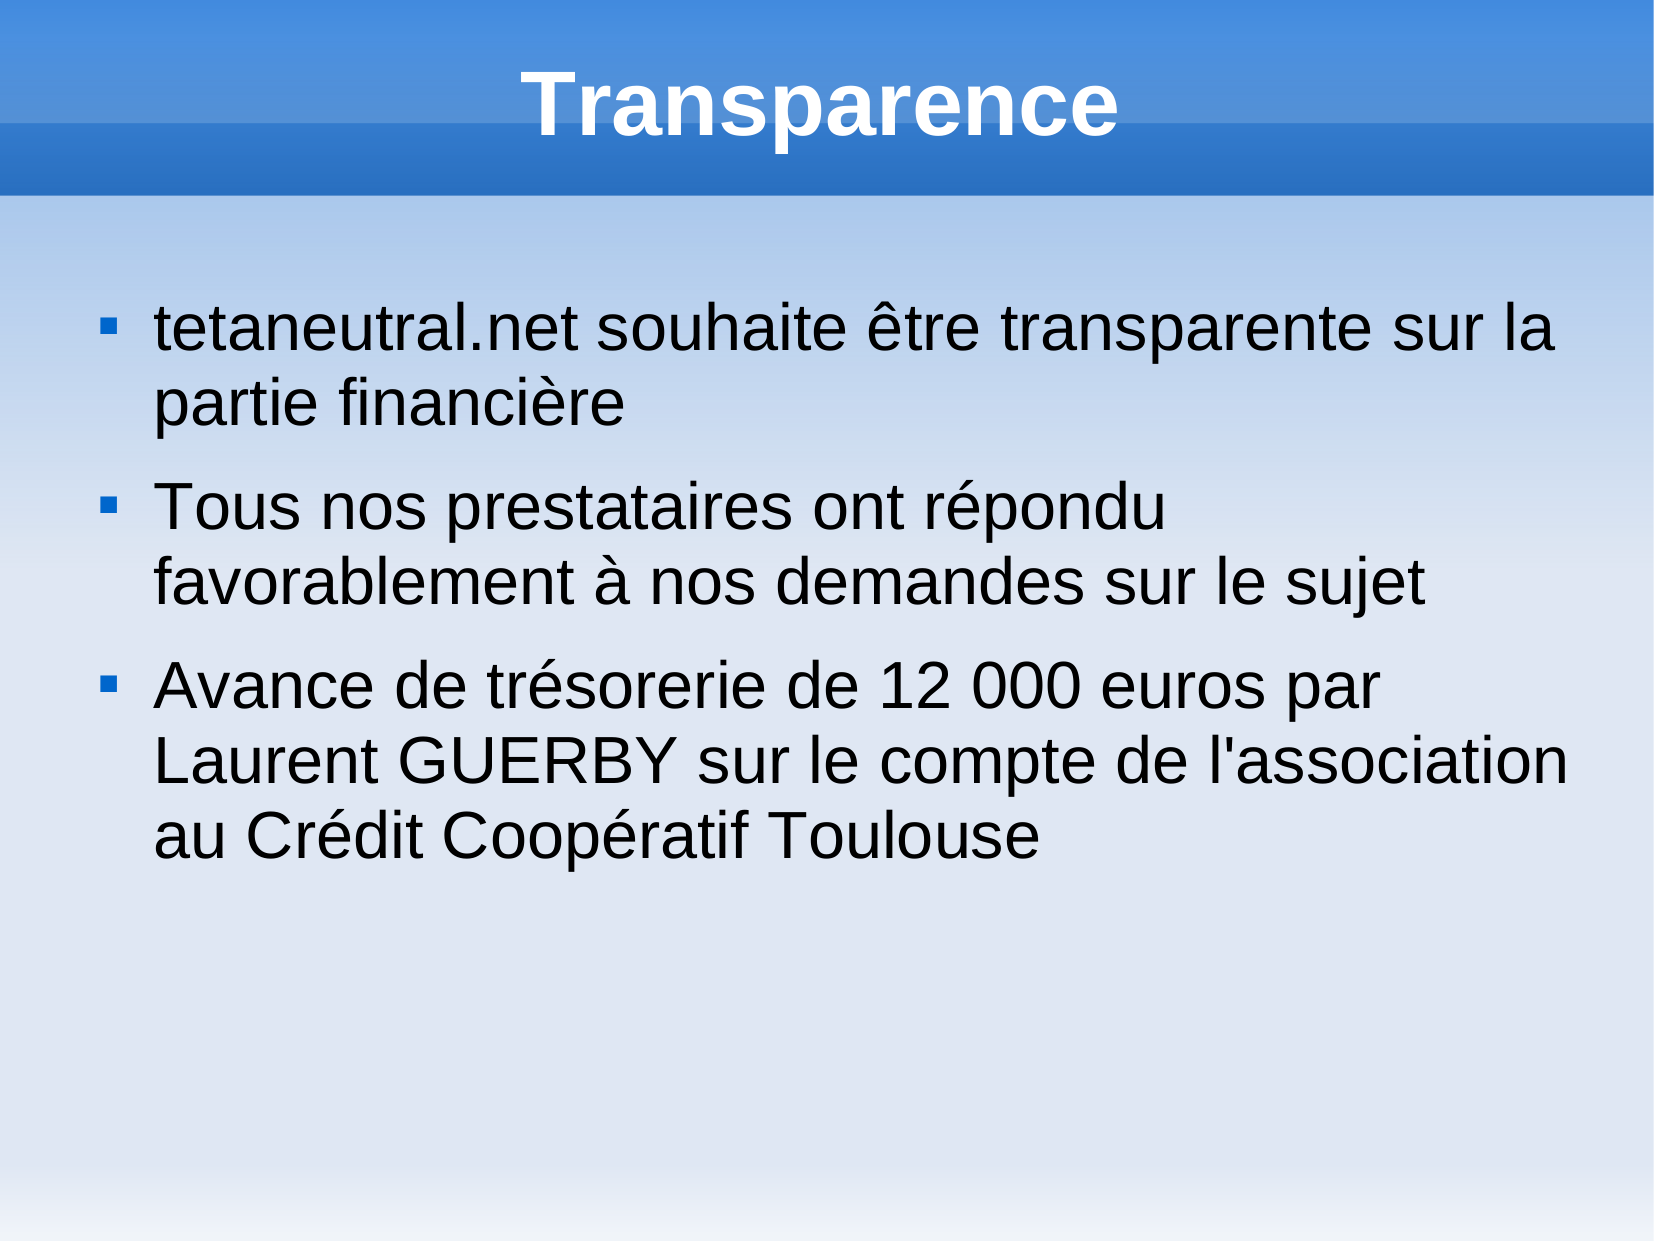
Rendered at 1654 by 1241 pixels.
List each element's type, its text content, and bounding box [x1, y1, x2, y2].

title Transparence [76, 7, 1565, 200]
picture [0, 0, 1654, 1241]
list tetaneutral.net souhaite être transparente sur la partie financière Tous nos prestataires ont répondu favorablement à nos demandes sur le sujet Avance de trésorerie de 12 000 euros par Laurent GUERBY sur le compte de l'association au Crédit Coopératif Toulouse [82, 290, 1571, 1094]
